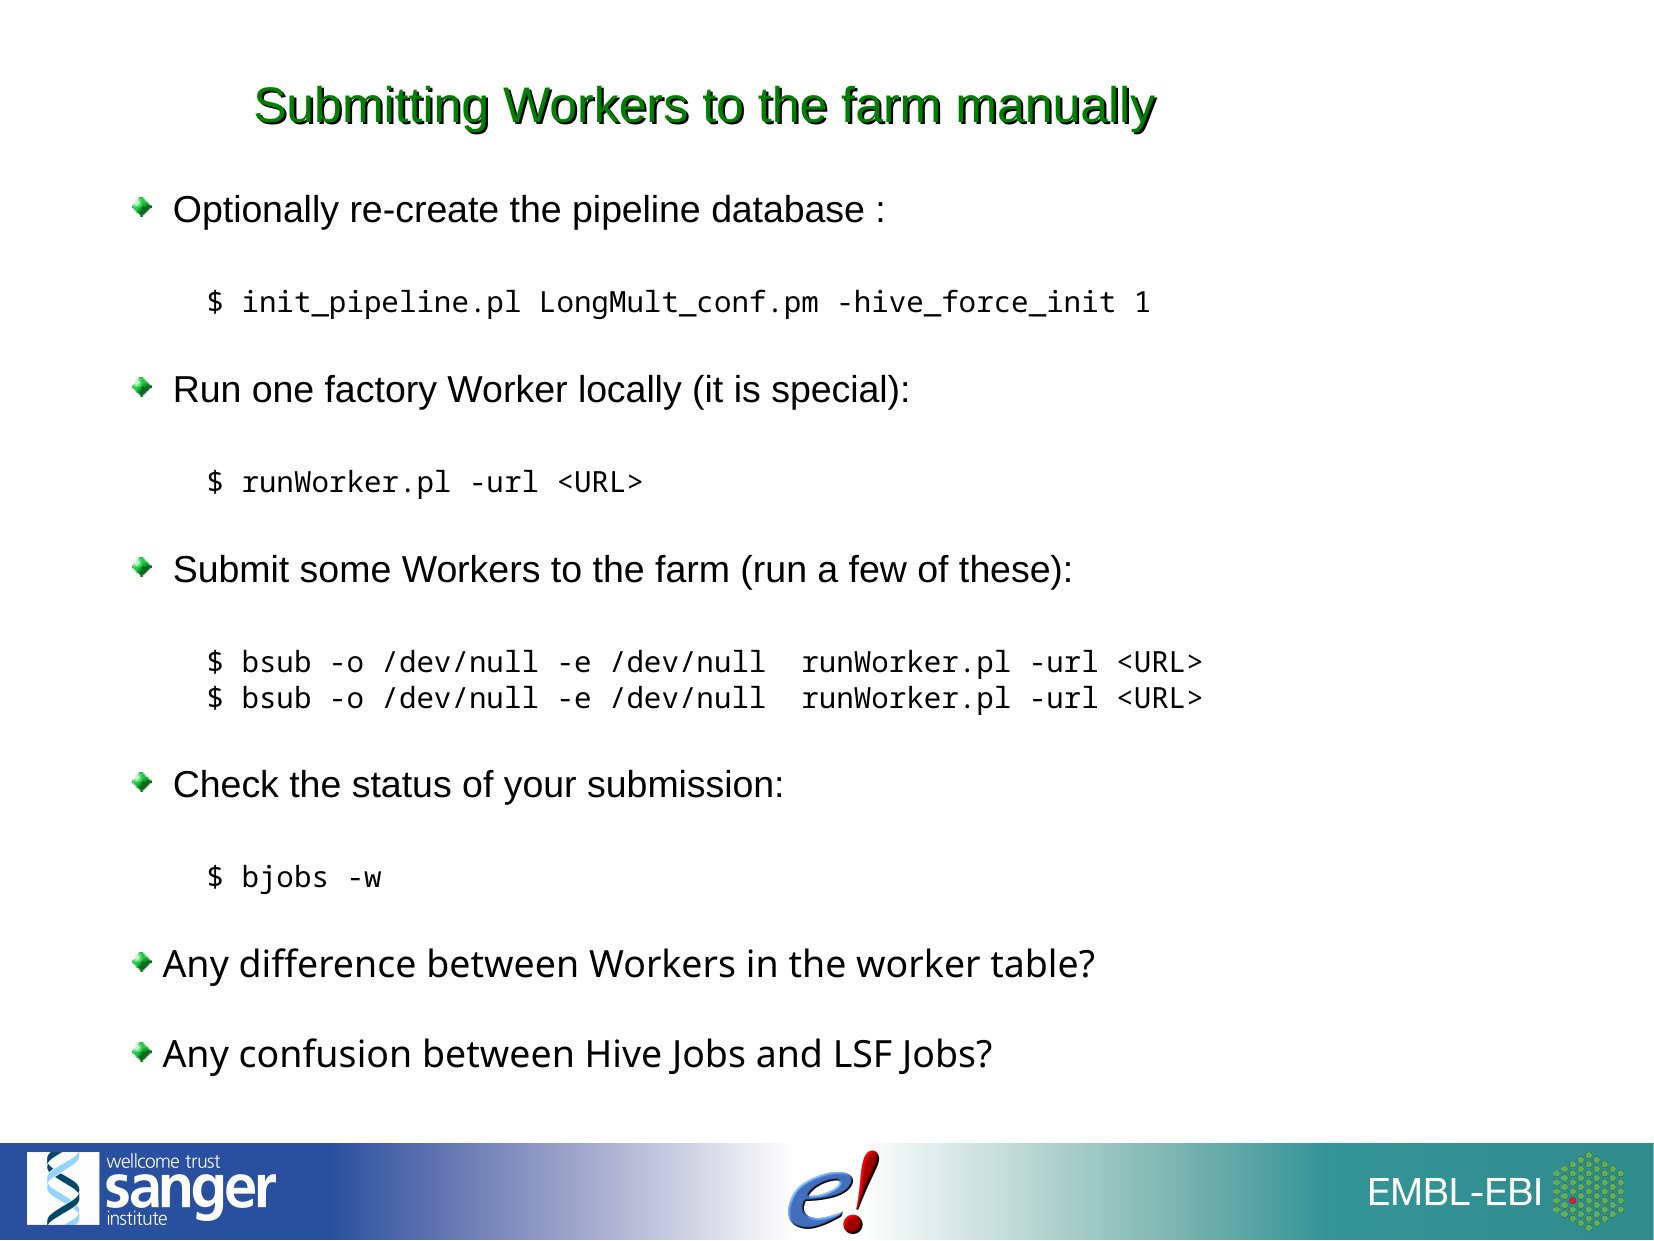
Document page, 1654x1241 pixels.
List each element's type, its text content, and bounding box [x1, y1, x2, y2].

picture [0, 1143, 1654, 1240]
picture [132, 952, 152, 972]
text_box Submitting Workers to the farm manually [82, 49, 1327, 148]
picture [132, 557, 152, 577]
picture [132, 197, 152, 217]
picture [132, 772, 152, 792]
picture [132, 377, 152, 397]
text_box Optionally re-create the pipeline database : $ init_pipeline.pl LongMult_conf.pm -hive_force_init 1 Run one factory Worker locally (it is special): $ runWorker.pl -url <URL> Submit some Workers to the farm (run a few of these): $ bsub -o /dev/null -e /dev/null runWorker.pl -url <URL> $ bsub -o /dev/null -e /dev/null runWorker.pl -url <URL> Check the status of your submission: $ bjobs -w Any difference between Workers in the worker table? Any confusion between Hive Jobs and LSF Jobs? [118, 177, 1506, 1123]
picture [132, 1042, 152, 1062]
